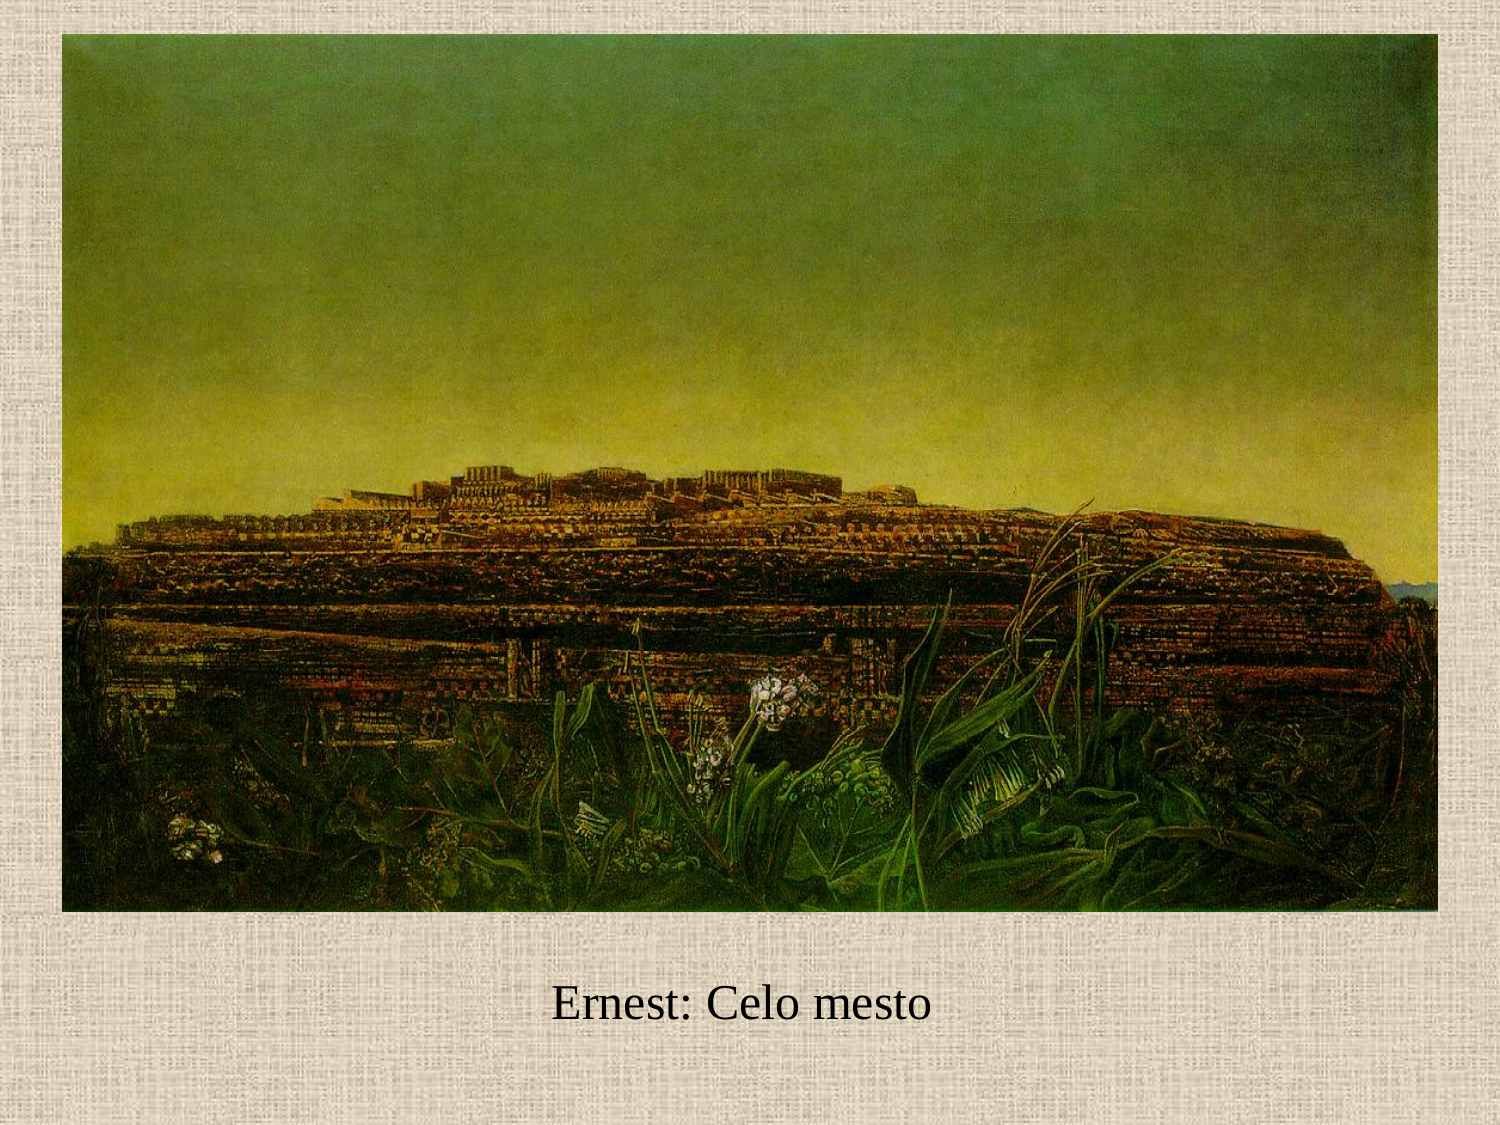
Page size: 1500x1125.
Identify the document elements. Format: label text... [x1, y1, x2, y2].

text_box Ernest: Celo mesto [537, 962, 948, 1038]
picture [0, 0, 1500, 1125]
